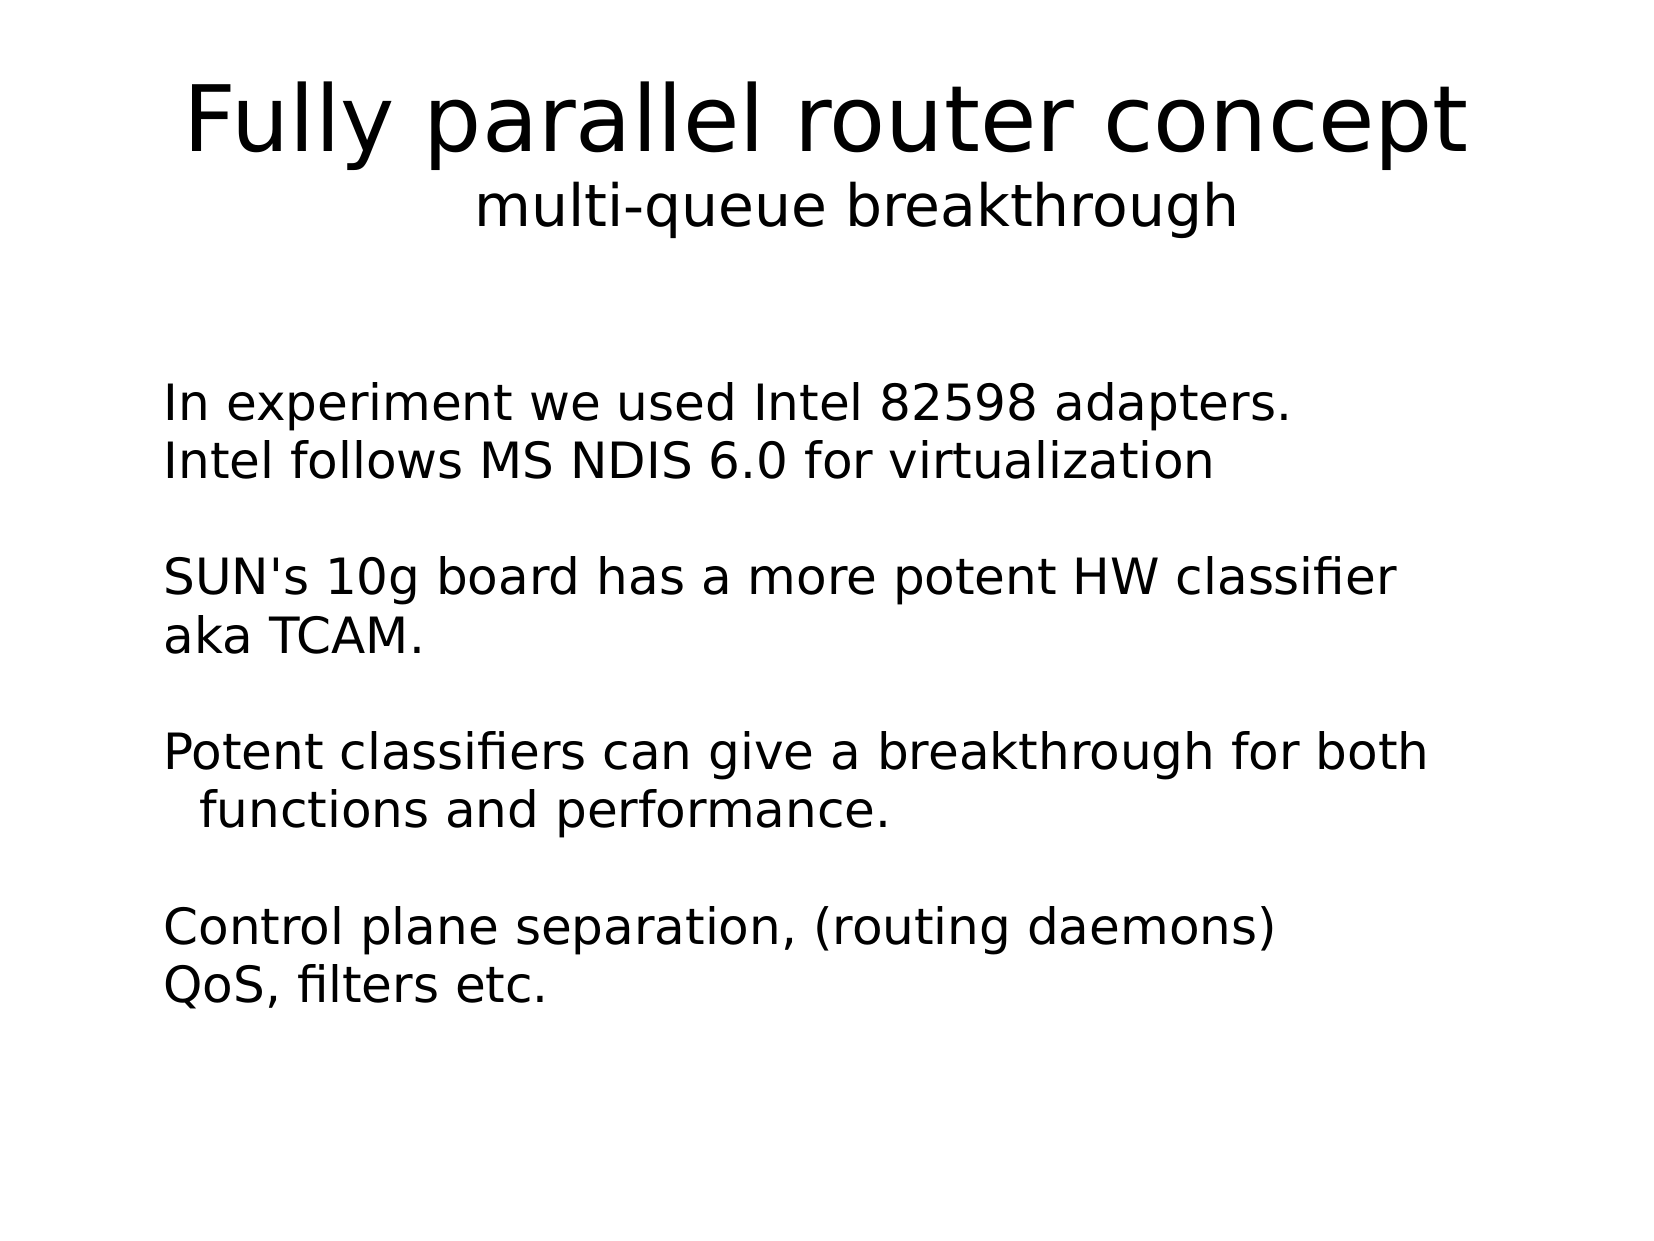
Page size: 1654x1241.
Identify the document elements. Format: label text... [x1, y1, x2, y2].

title Fully parallel router concept multi-queue breakthrough [121, 49, 1534, 257]
subtitle In experiment we used Intel 82598 adapters. Intel follows MS NDIS 6.0 for virtualization SUN's 10g board has a more potent HW classifier aka TCAM. Potent classifiers can give a breakthrough for both functions and performance. Control plane separation, (routing daemons) QoS, filters etc. [128, 303, 1510, 1085]
